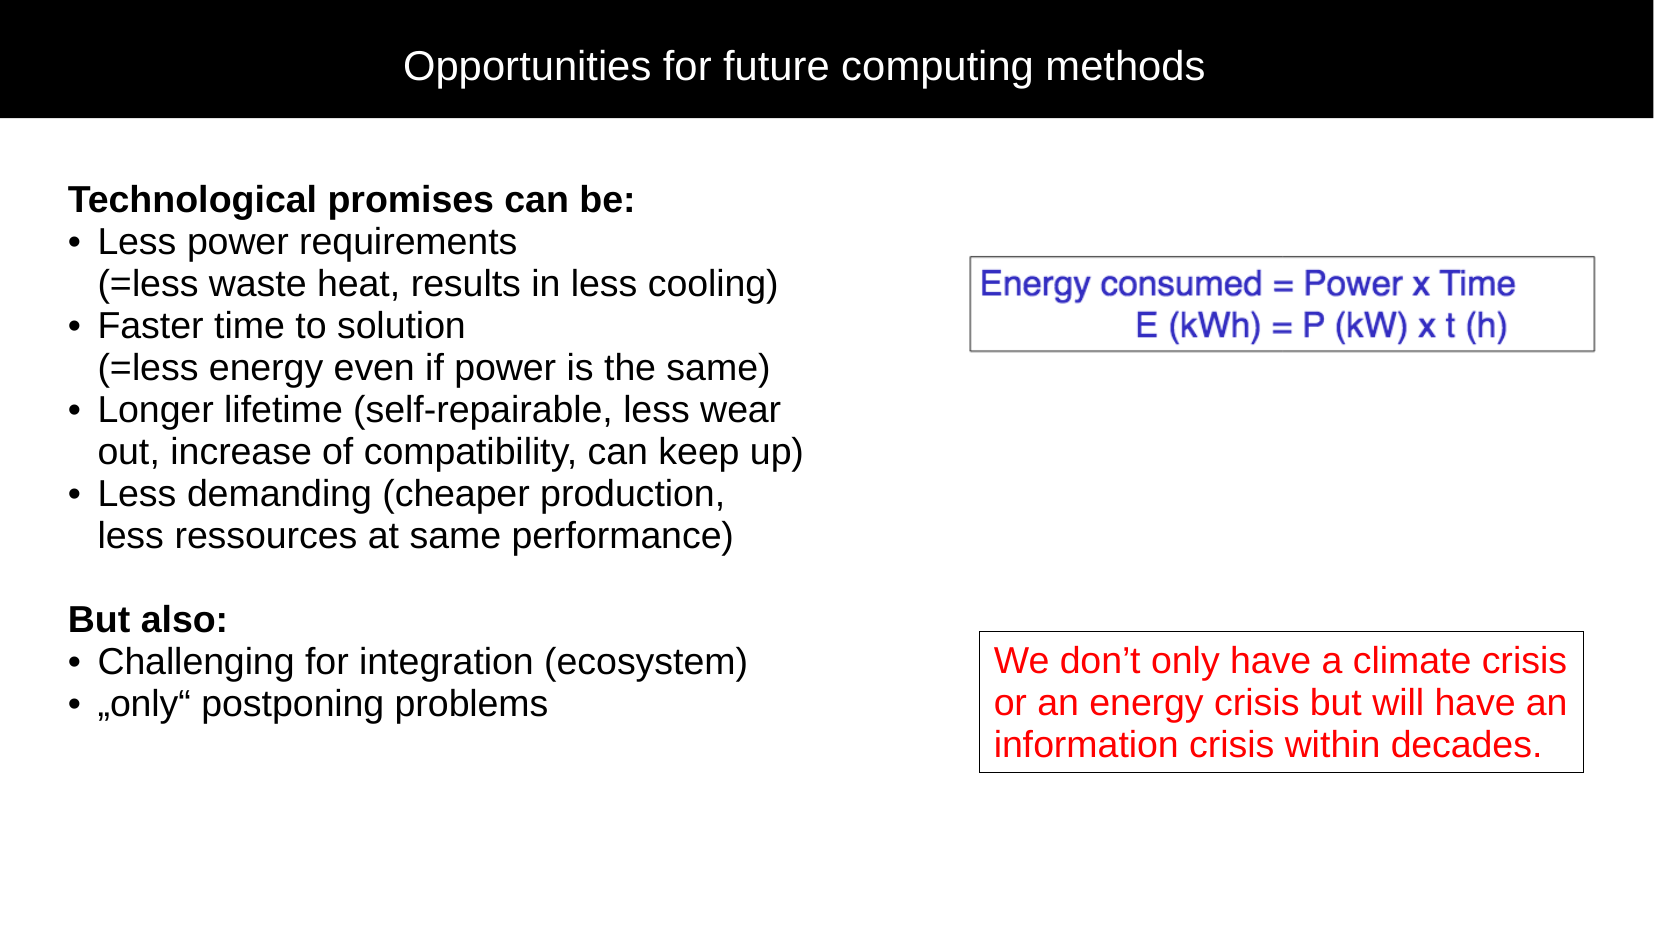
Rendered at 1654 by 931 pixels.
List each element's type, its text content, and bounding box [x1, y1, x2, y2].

picture [944, 241, 1625, 378]
text_box Opportunities for future computing methods [388, 35, 1222, 97]
text_box Technological promises can be: • Less power requirements (=less waste heat, results in less cooling) • Faster time to solution (=less energy even if power is the same) • Longer lifetime (self-repairable, less wear out, increase of compatibility, can keep up) • Less demanding (cheaper production, less ressources at same performance) But also: • Challenging for integration (ecosystem) • „only“ postponing problems [53, 171, 827, 900]
text_box We don’t only have a climate crisis or an energy crisis but will have an information crisis within decades. [979, 631, 1584, 773]
text_box [0, 0, 1654, 119]
